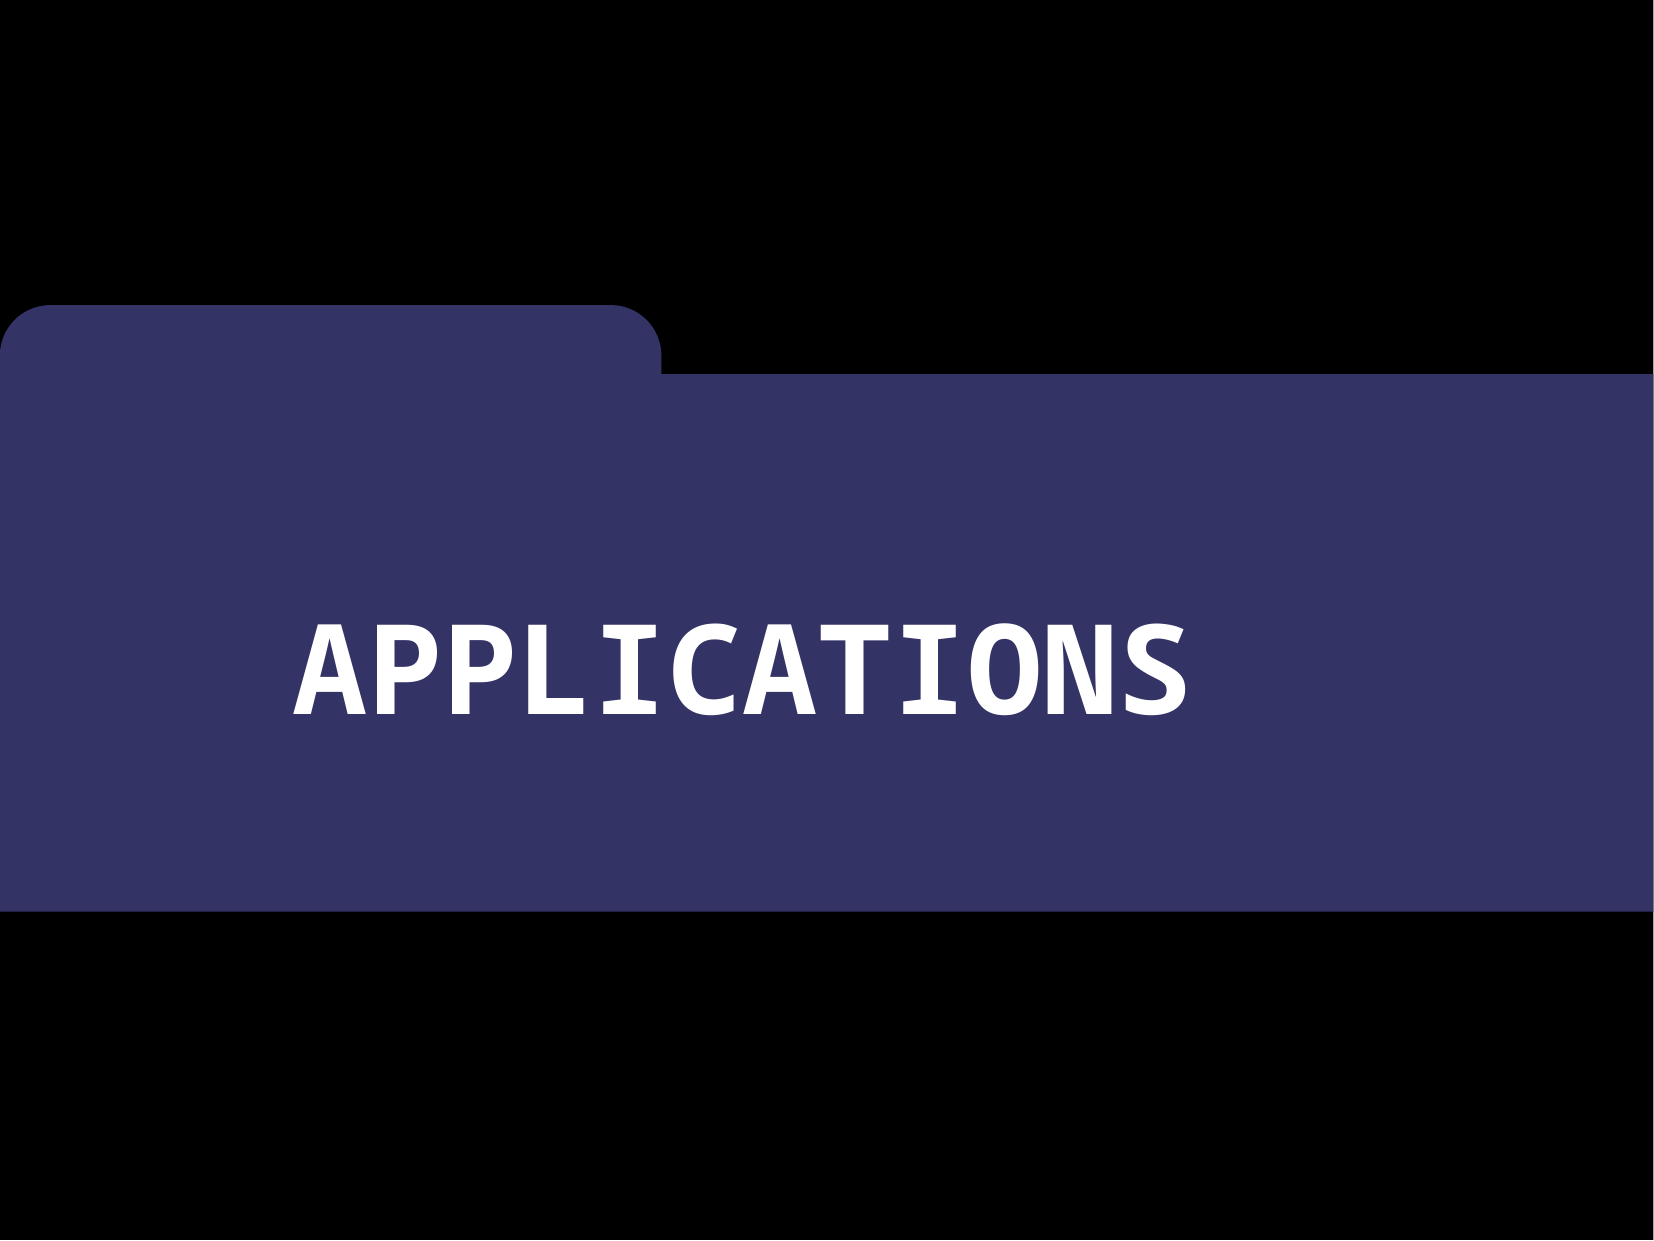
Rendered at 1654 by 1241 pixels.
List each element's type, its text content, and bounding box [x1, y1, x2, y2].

text_box APPLICATIONS [277, 572, 1483, 759]
text_box [0, 305, 1654, 912]
